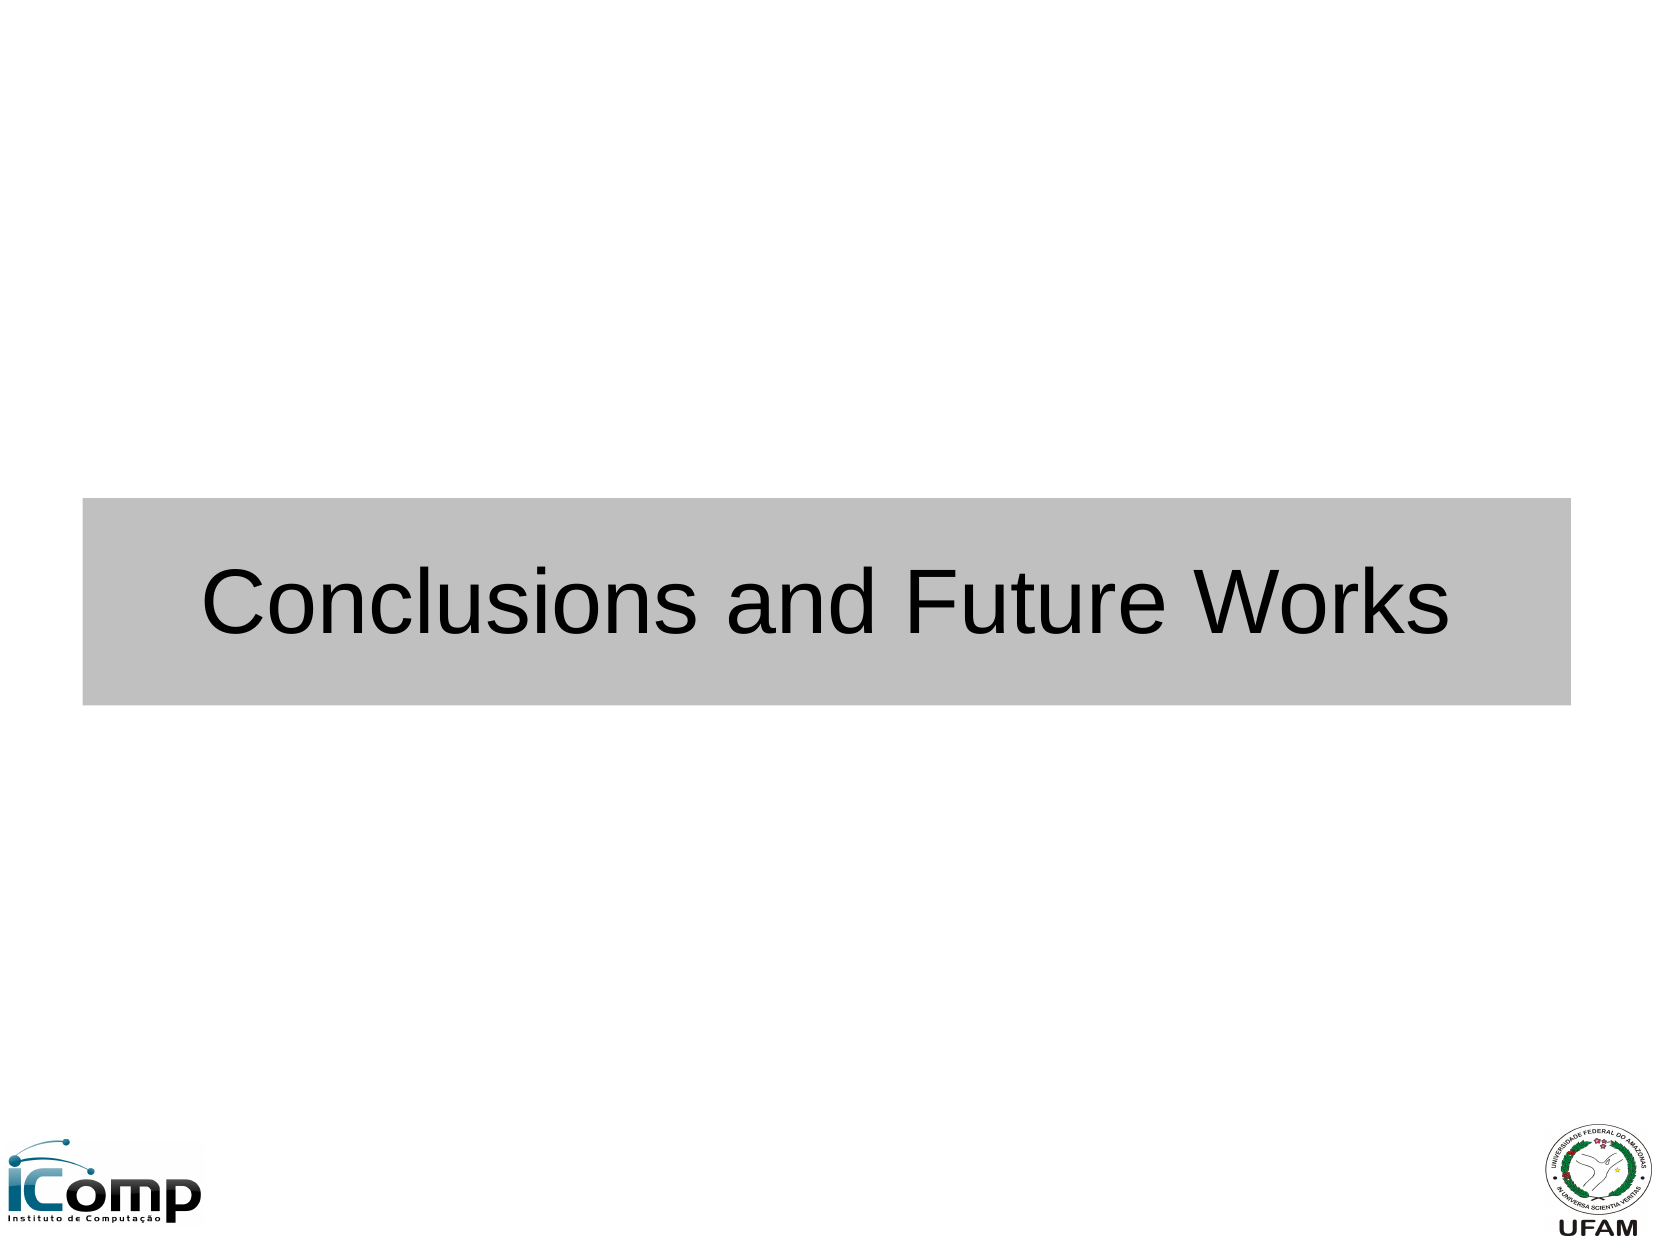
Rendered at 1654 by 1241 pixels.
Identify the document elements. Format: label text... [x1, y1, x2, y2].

title Conclusions and Future Works [82, 498, 1571, 706]
picture [1545, 1124, 1652, 1236]
picture [5, 1139, 205, 1226]
